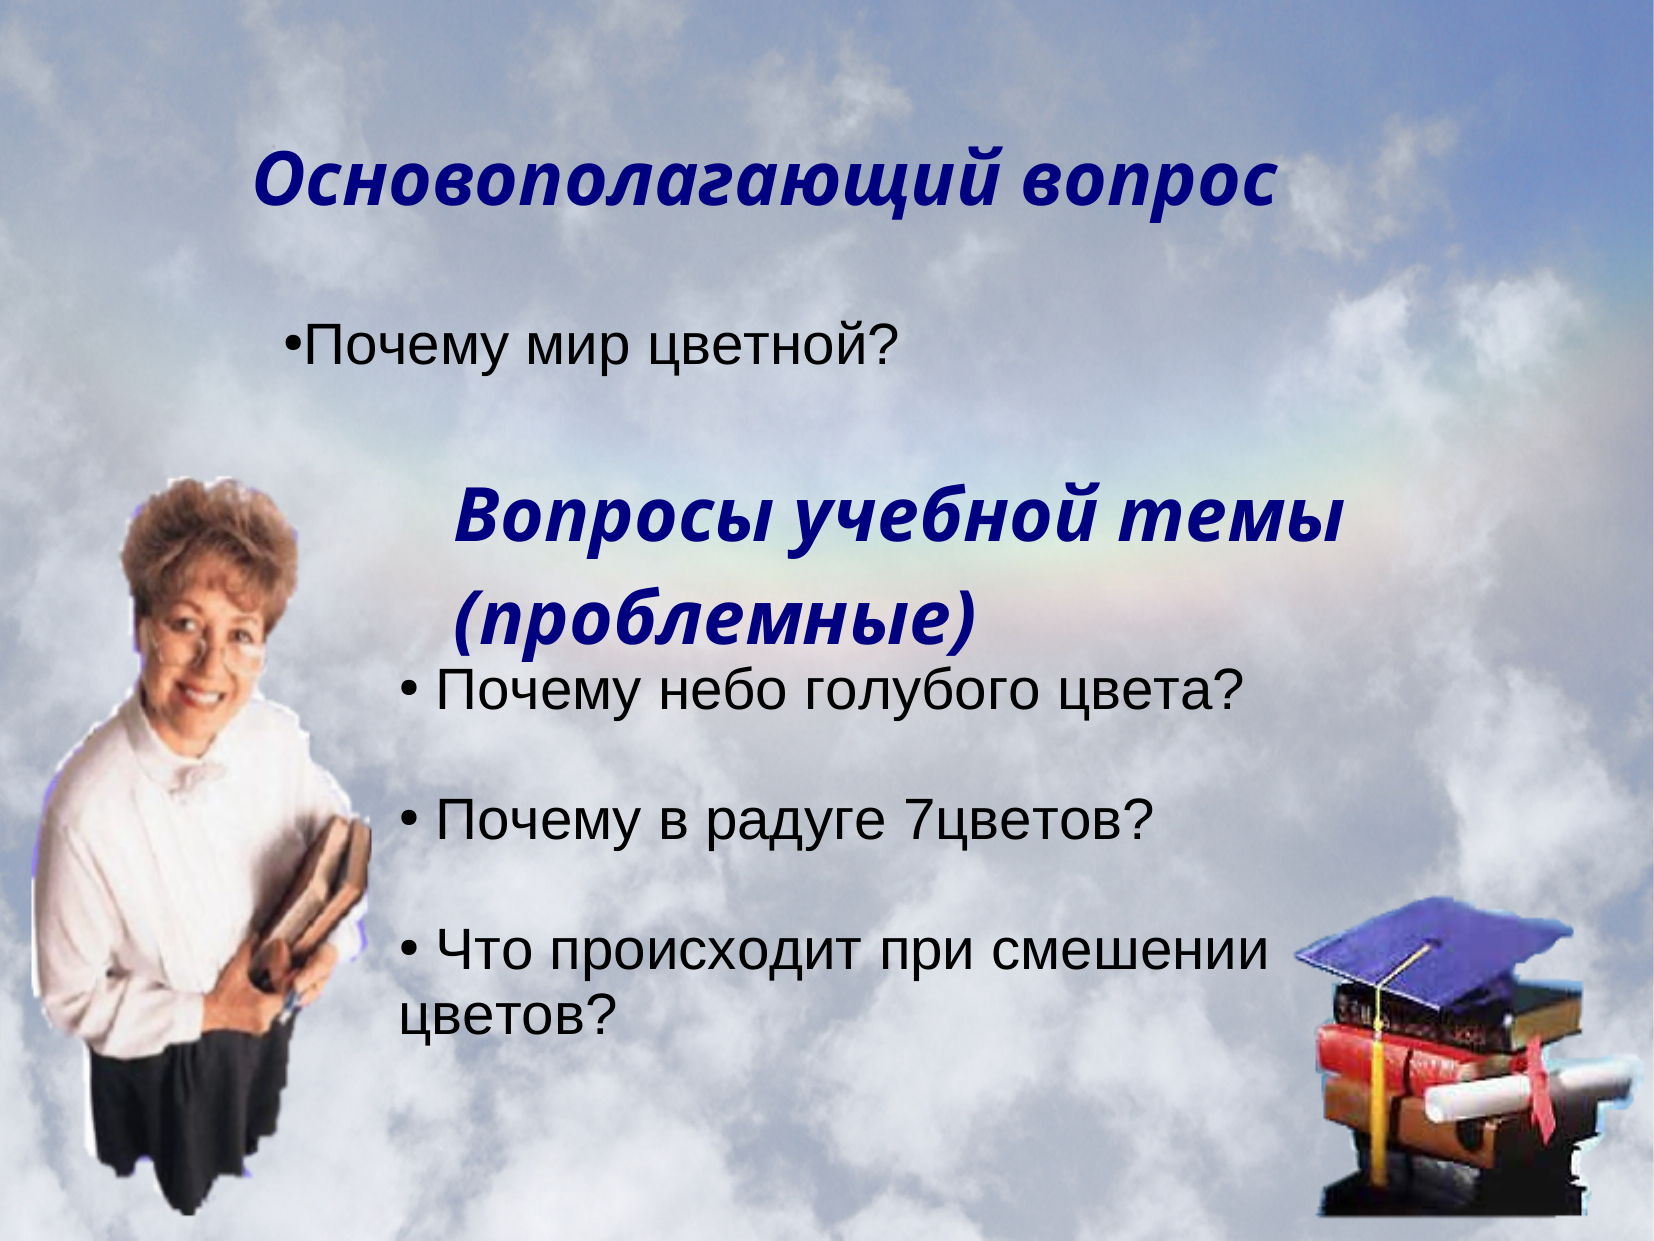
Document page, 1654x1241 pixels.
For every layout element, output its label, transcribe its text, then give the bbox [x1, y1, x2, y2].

text_box Почему мир цветной? [268, 304, 1063, 384]
text_box Основополагающий вопрос [236, 118, 1447, 237]
text_box Почему небо голубого цвета? Почему в радуге 7цветов? Что происходит при смешении цветов? [383, 649, 1459, 1054]
text_box Вопросы учебной темы (проблемные) [438, 454, 1418, 650]
picture [0, 0, 1654, 1241]
